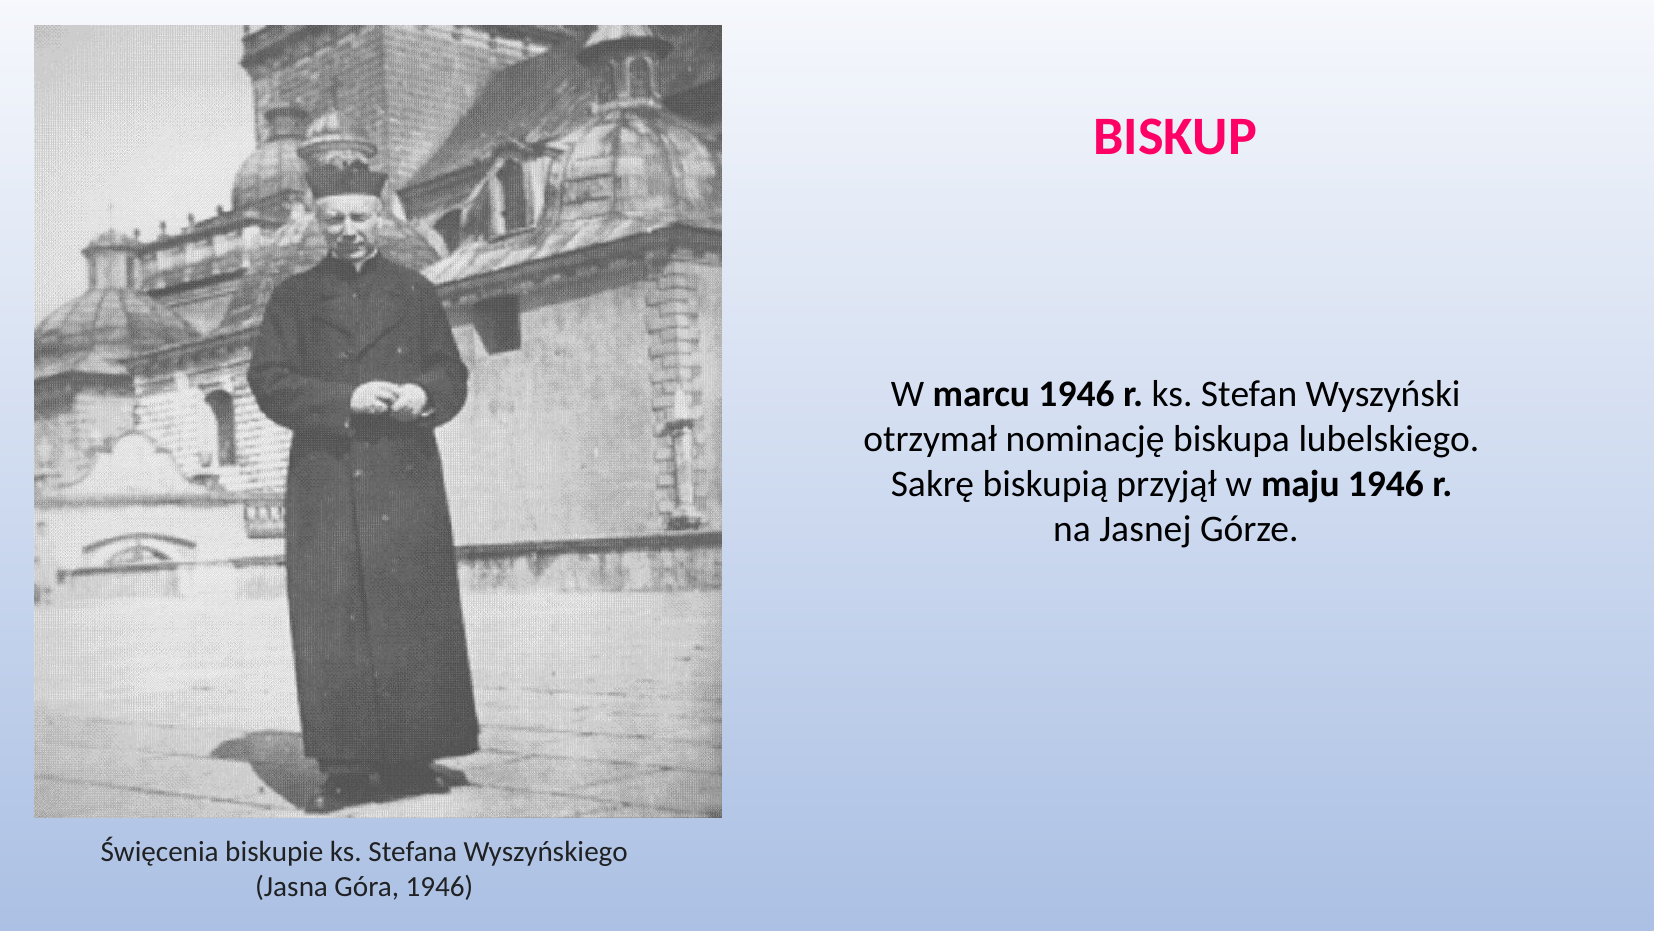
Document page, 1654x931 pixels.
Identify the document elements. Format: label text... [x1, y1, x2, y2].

text_box Święcenia biskupie ks. Stefana Wyszyńskiego (Jasna Góra, 1946) [34, 825, 695, 911]
picture [34, 25, 722, 818]
text_box W marcu 1946 r. ks. Stefan Wyszyński otrzymał nominację biskupa lubelskiego. Sakrę biskupią przyjął w maju 1946 r. na Jasnej Górze. [749, 361, 1603, 559]
text_box BISKUP [1078, 93, 1274, 174]
